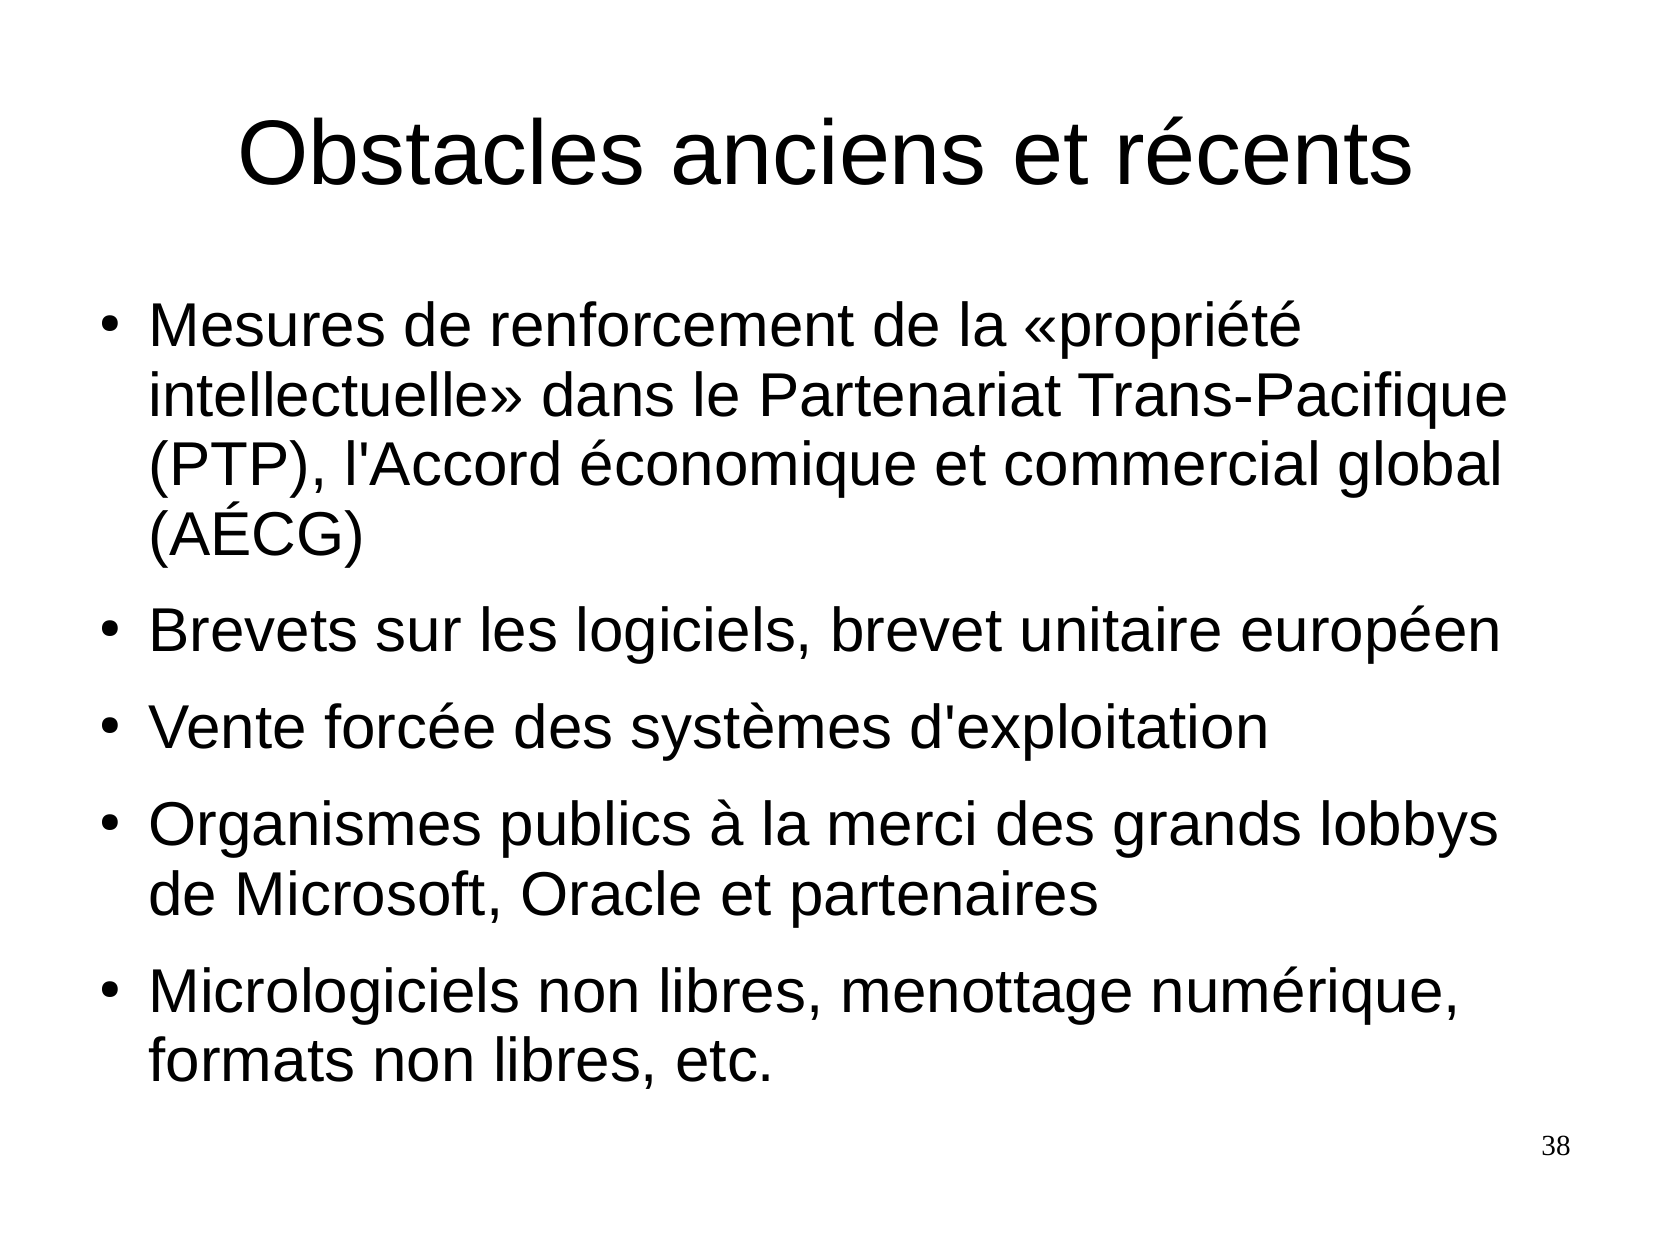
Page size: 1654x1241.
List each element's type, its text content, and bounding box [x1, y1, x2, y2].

list Mesures de renforcement de la «propriété intellectuelle» dans le Partenariat Trans-Pacifique (PTP), l'Accord économique et commercial global (AÉCG) Brevets sur les logiciels, brevet unitaire européen Vente forcée des systèmes d'exploitation Organismes publics à la merci des grands lobbys de Microsoft, Oracle et partenaires Micrologiciels non libres, menottage numérique, formats non libres, etc. [82, 290, 1538, 1111]
title Obstacles anciens et récents [82, 49, 1571, 257]
